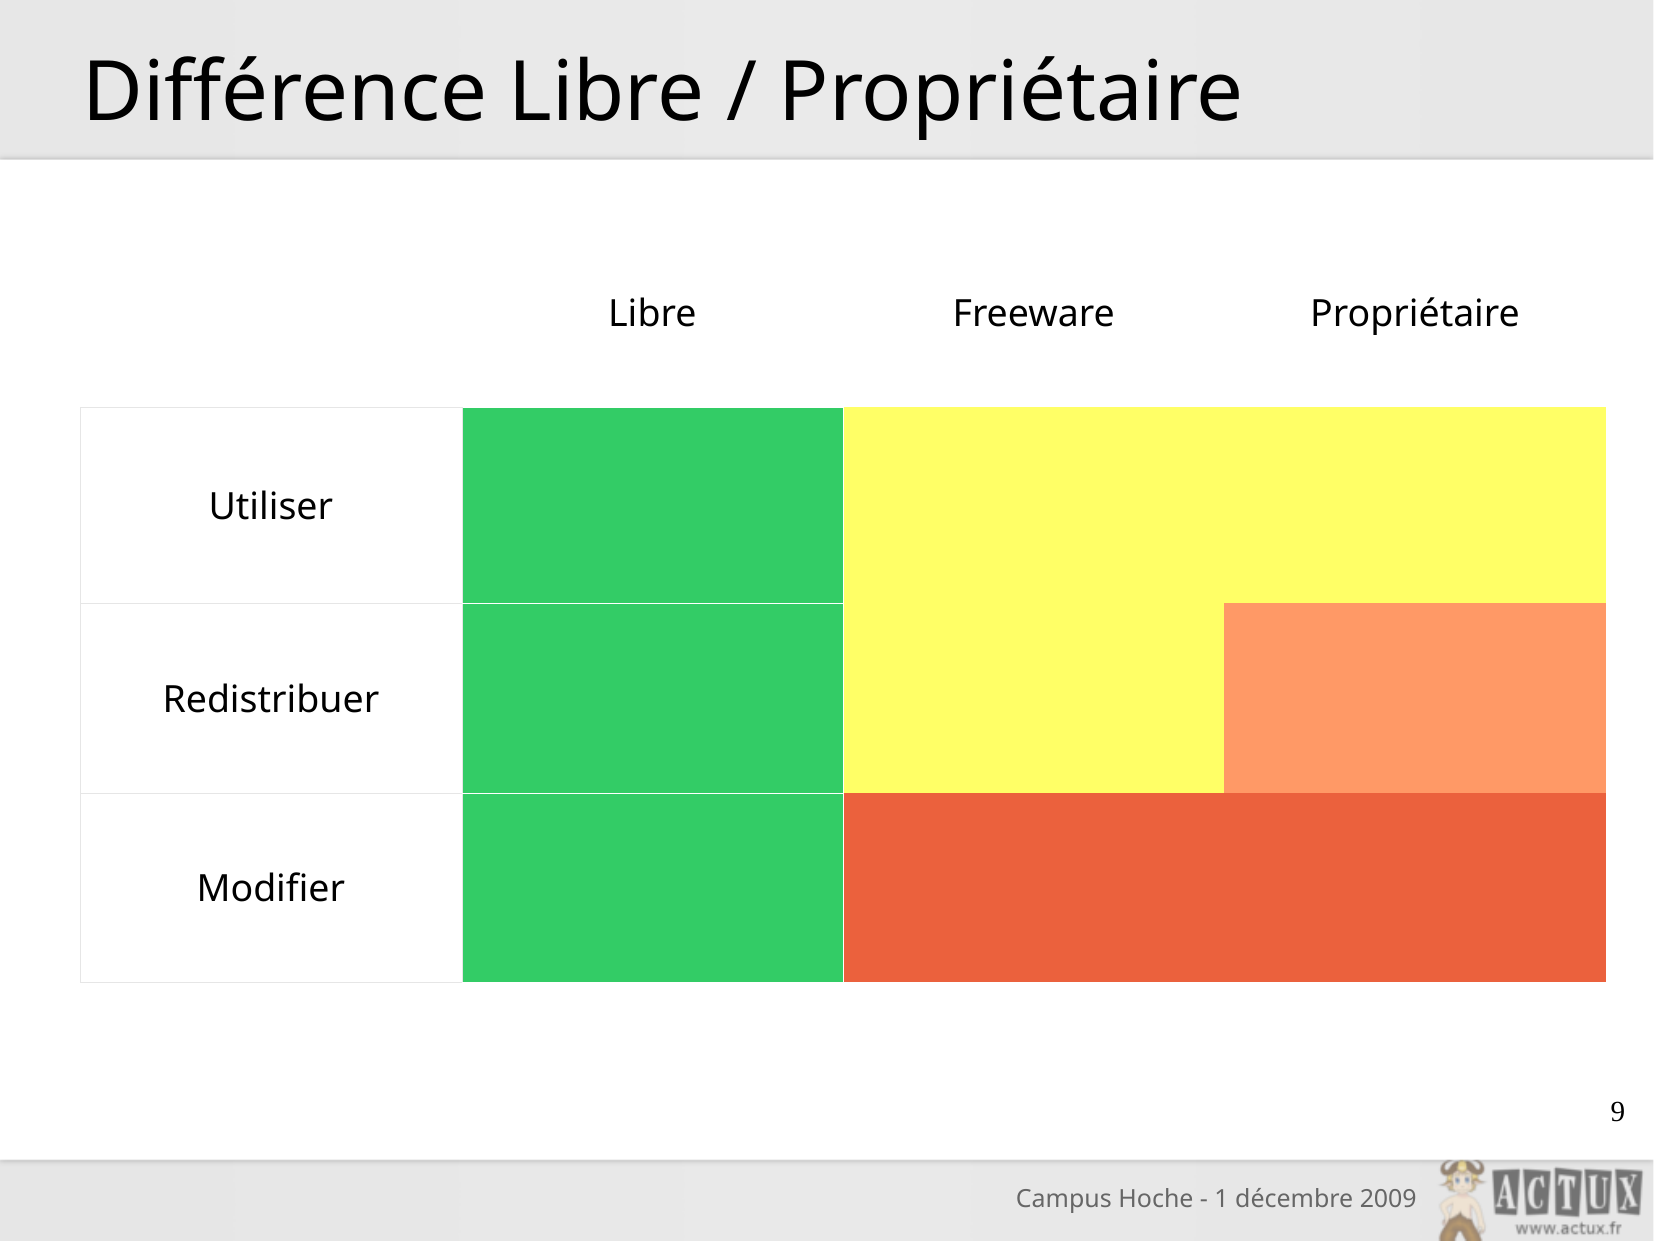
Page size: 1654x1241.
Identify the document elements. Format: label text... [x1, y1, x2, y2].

table_header [81, 218, 462, 407]
table_cell [463, 408, 843, 603]
table_cell [463, 794, 843, 982]
table_cell [844, 793, 1224, 982]
table_cell [844, 407, 1224, 603]
picture [0, 0, 1654, 1241]
table_cell Redistribuer [81, 604, 462, 793]
table_header Libre [463, 218, 843, 407]
title Différence Libre / Propriétaire [82, 29, 1571, 148]
table_cell [844, 603, 1224, 793]
table_header Freeware [843, 218, 1224, 407]
table_cell [1224, 793, 1606, 982]
table_cell [1224, 407, 1606, 603]
table_cell [463, 604, 843, 793]
table_cell Utiliser [81, 408, 462, 603]
table_cell Modifier [81, 794, 462, 982]
table_header Propriétaire [1224, 218, 1606, 407]
table_cell [1224, 603, 1606, 793]
